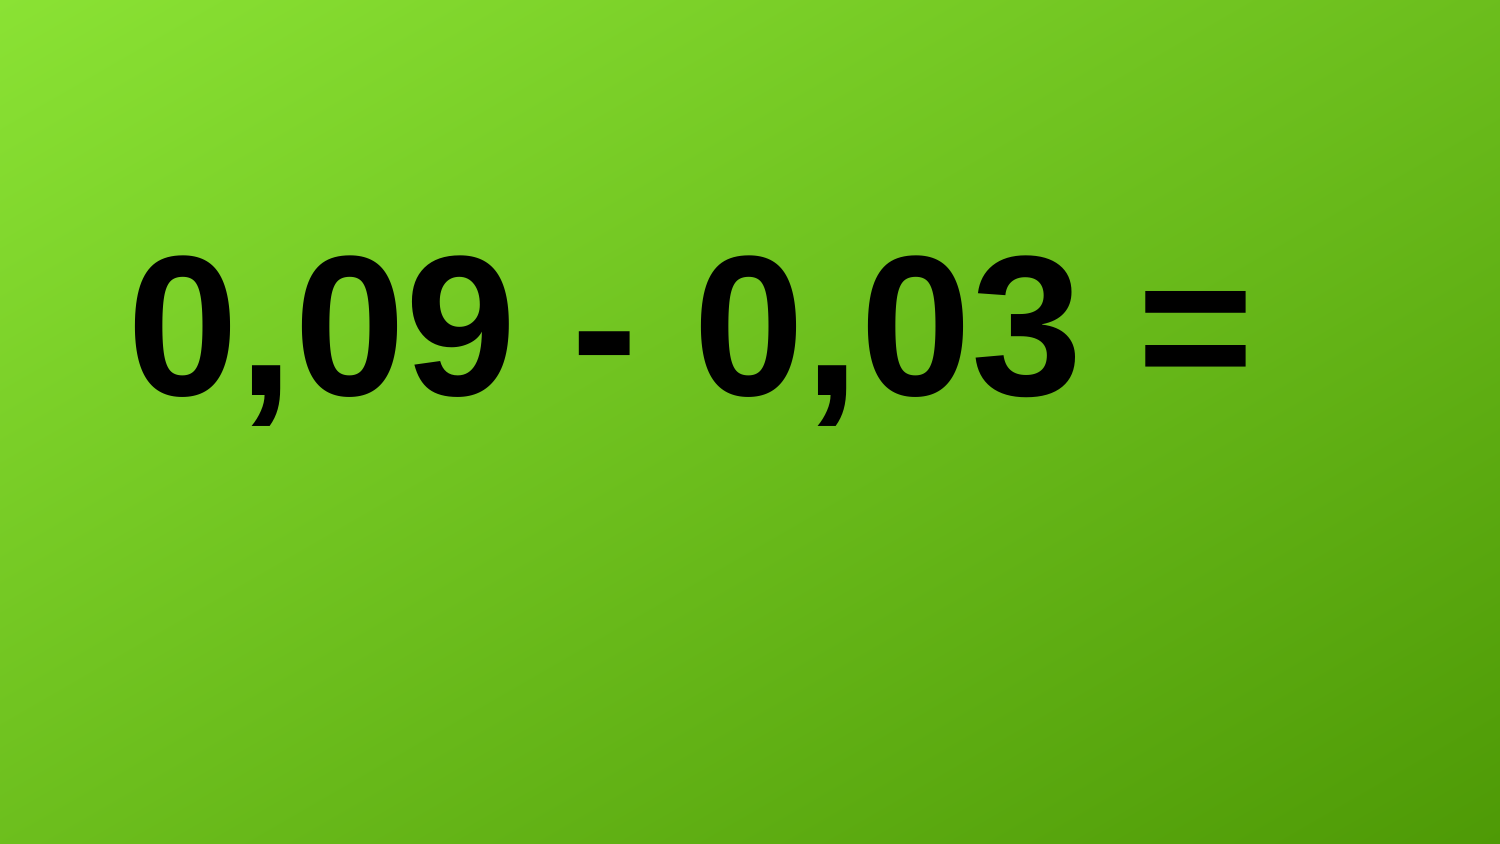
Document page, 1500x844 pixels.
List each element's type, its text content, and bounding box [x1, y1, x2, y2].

title 0,09 - 0,03 = [112, 259, 1388, 450]
